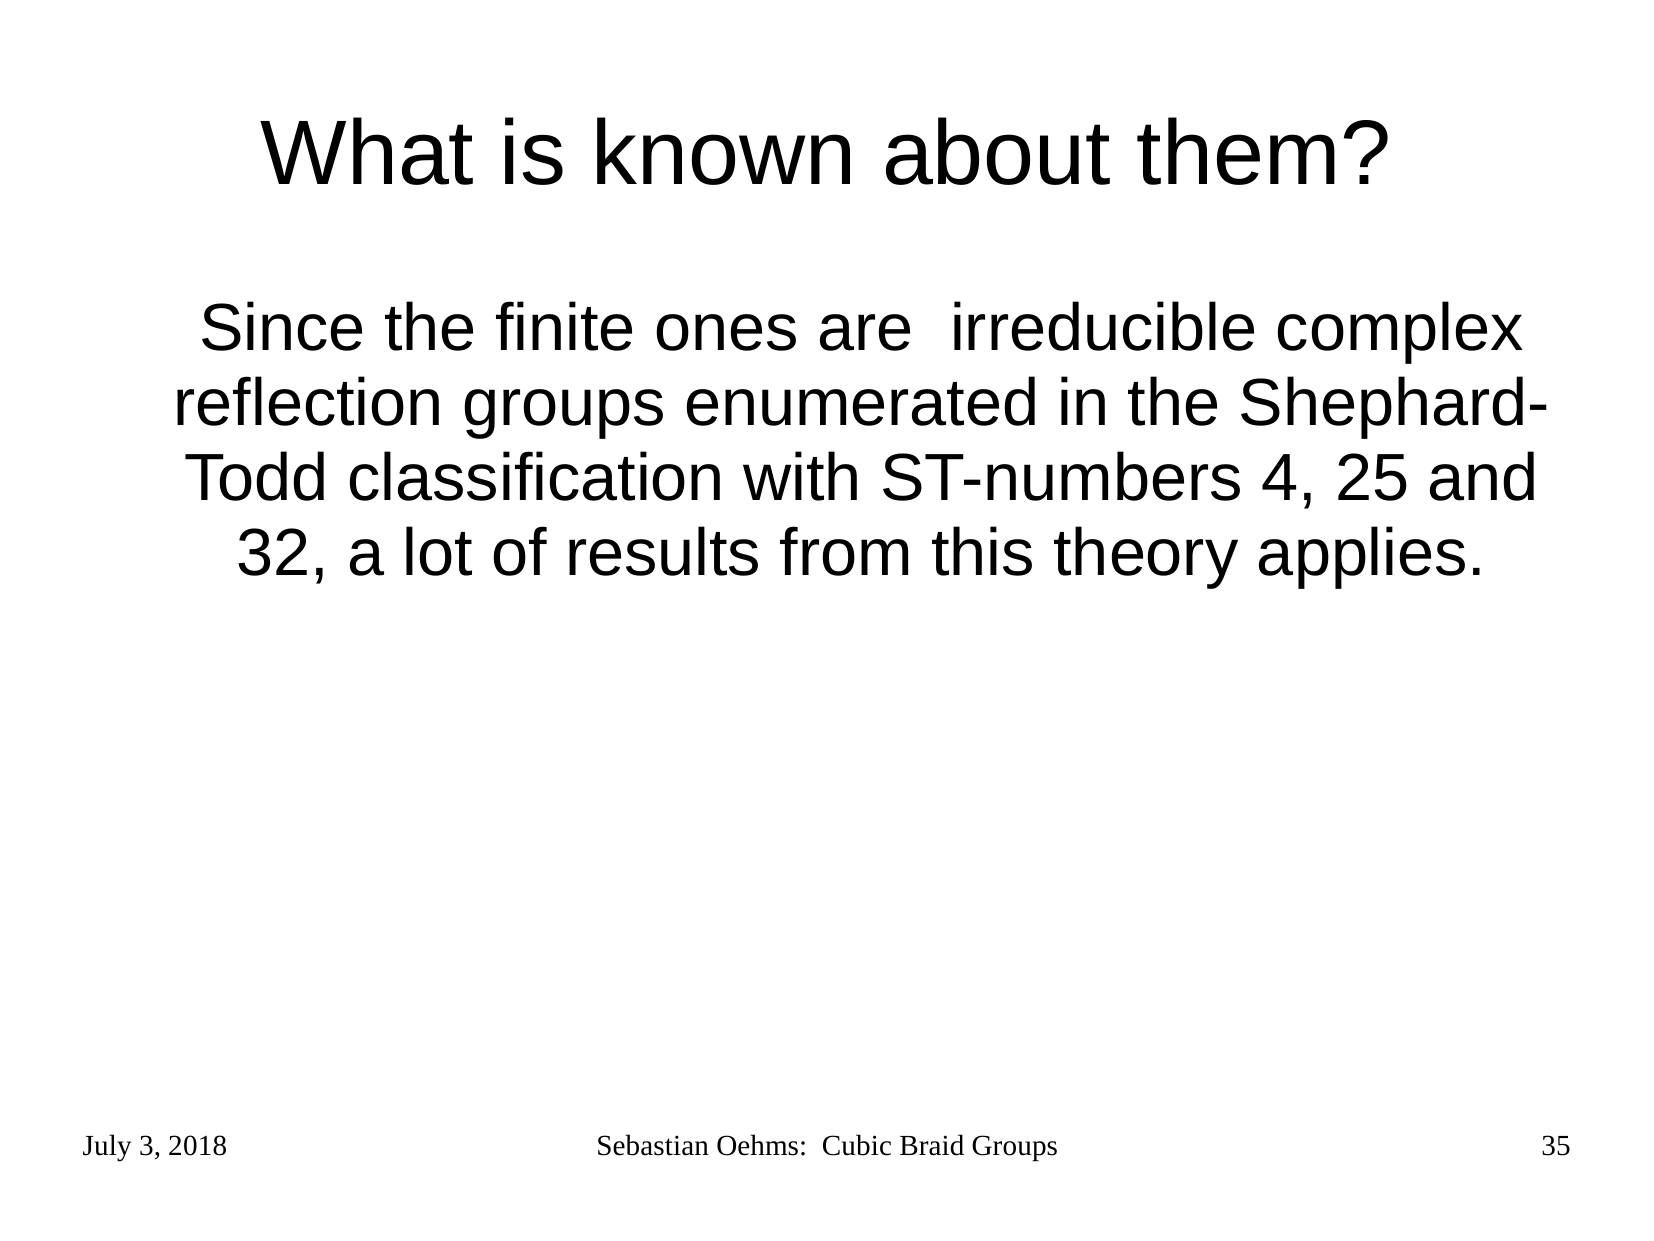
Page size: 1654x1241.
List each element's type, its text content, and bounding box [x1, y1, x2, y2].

list Since the finite ones are irreducible complex reflection groups enumerated in the Shephard-Todd classification with ST-numbers 4, 25 and 32, a lot of results from this theory applies. [82, 290, 1571, 634]
title What is known about them? [82, 49, 1571, 257]
